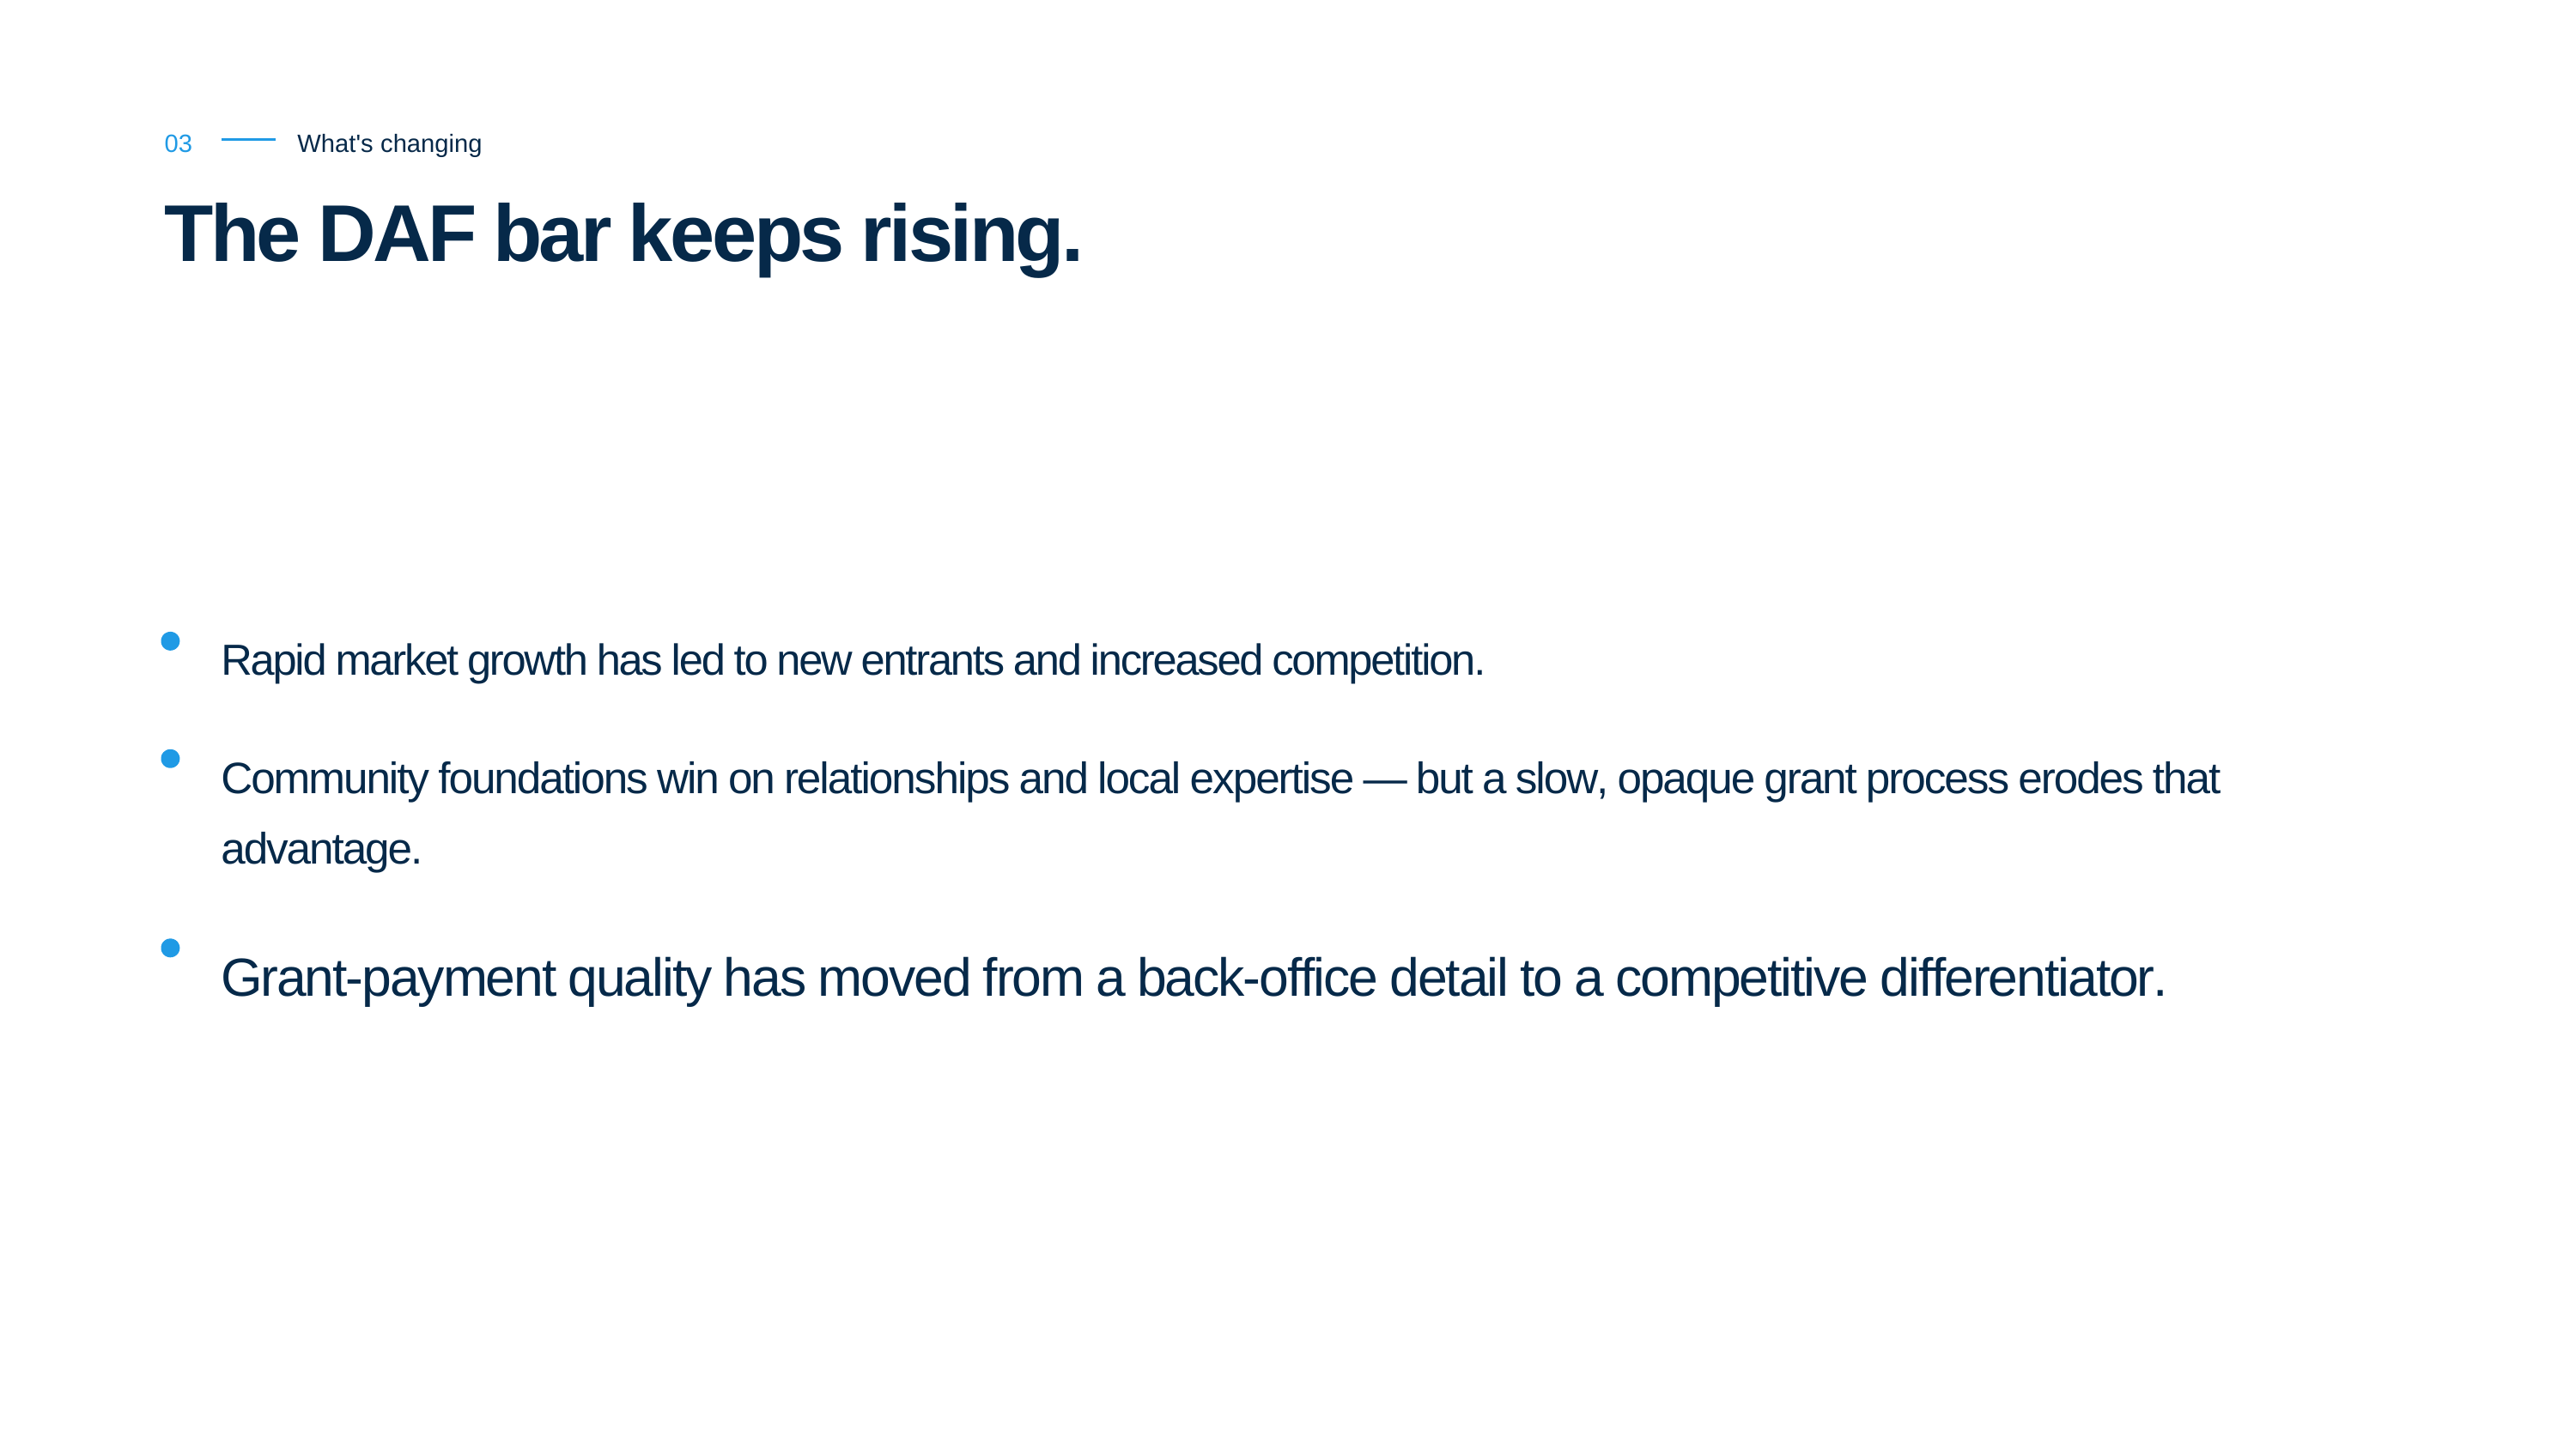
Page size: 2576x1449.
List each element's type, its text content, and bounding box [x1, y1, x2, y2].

text_box Grant-payment quality has moved from a back-office detail to a competitive differentiator. [217, 917, 2260, 1067]
text_box What's changing [294, 123, 574, 161]
text_box [161, 749, 180, 768]
text_box [161, 631, 180, 651]
text_box Community foundations win on relationships and local expertise — but a slow, opaque grant process erodes that advantage. [217, 727, 2260, 877]
text_box Rapid market growth has led to new entrants and increased competition. [217, 609, 2106, 688]
text_box [161, 938, 180, 958]
text_box The DAF bar keeps rising. [161, 177, 2375, 282]
text_box 03 [161, 123, 214, 161]
